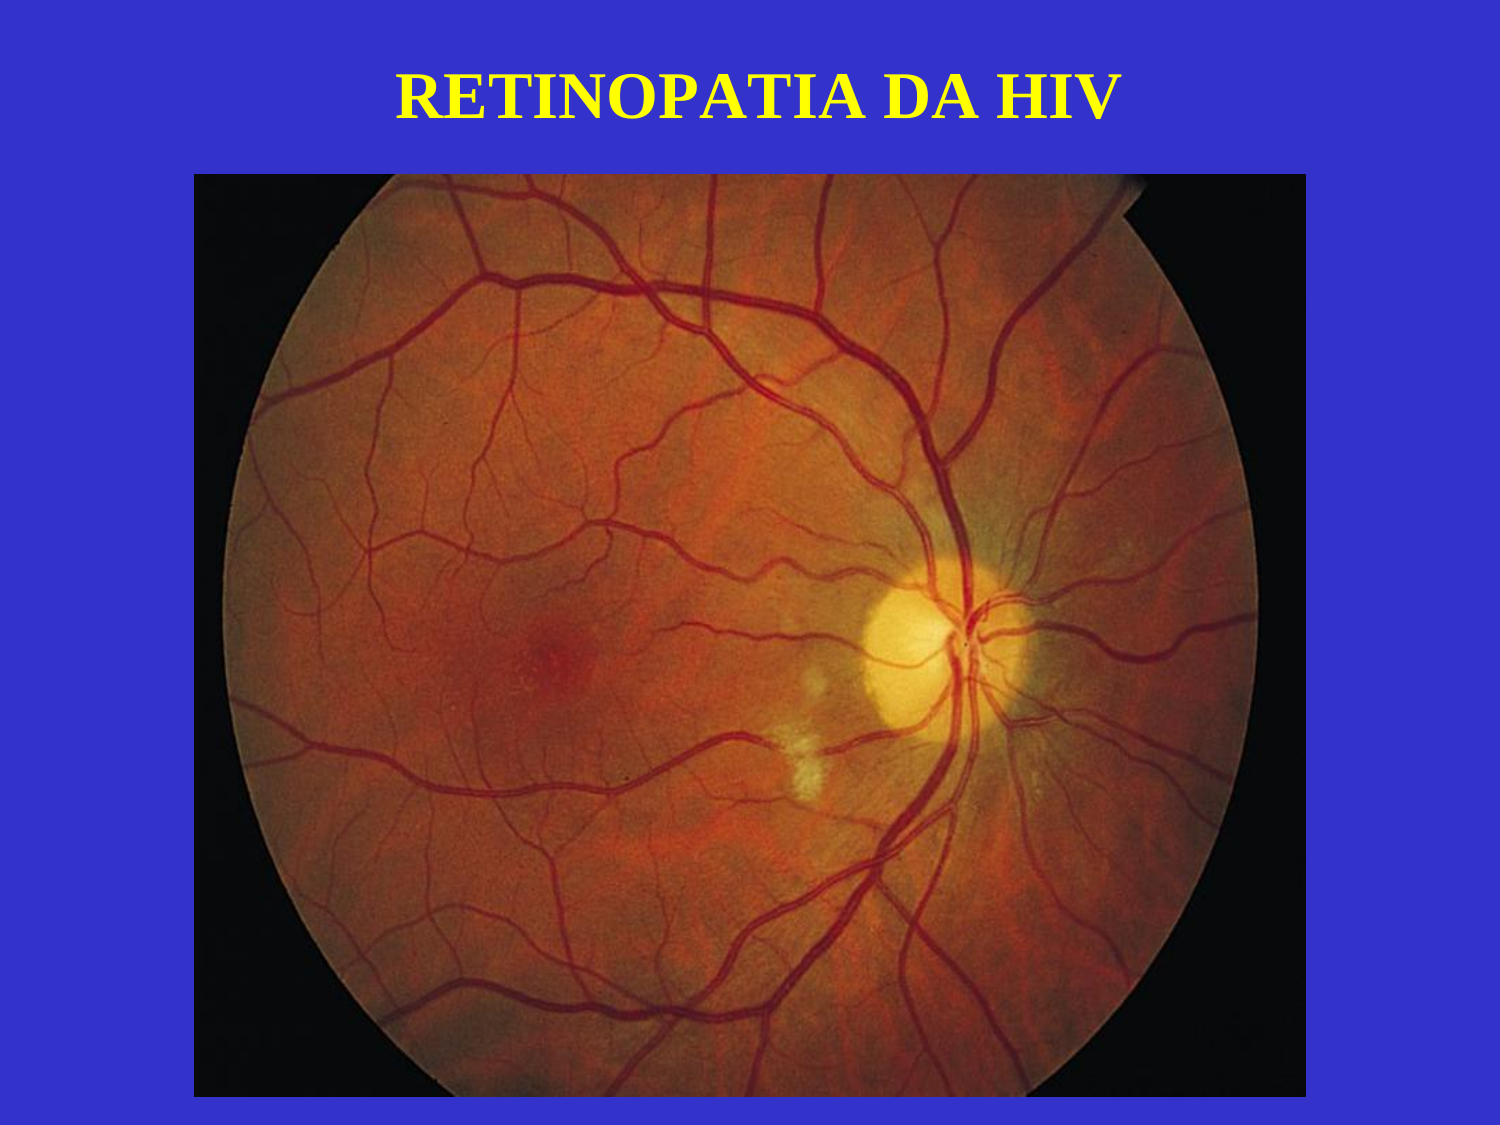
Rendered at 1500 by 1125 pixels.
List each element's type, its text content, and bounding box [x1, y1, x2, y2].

picture [194, 174, 1306, 1097]
text_box RETINOPATIA DA HIV [380, 43, 1139, 140]
